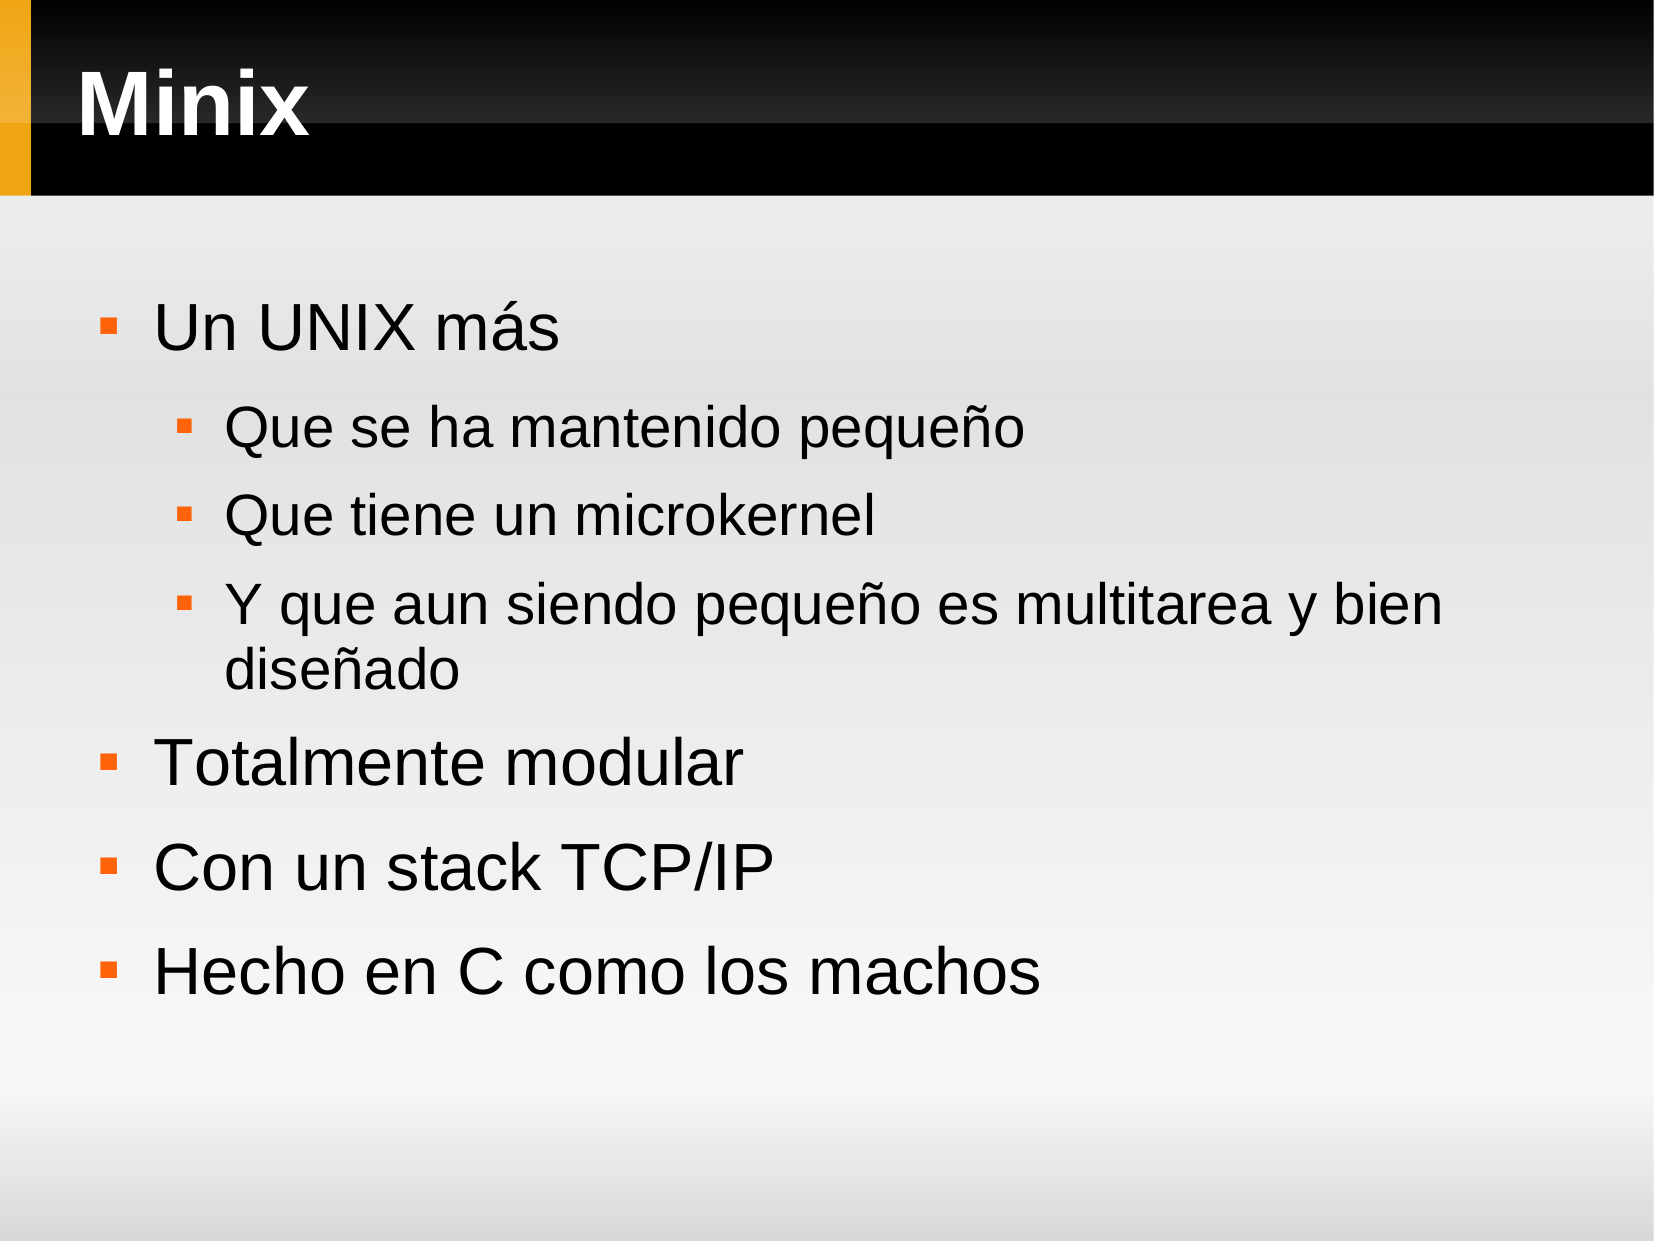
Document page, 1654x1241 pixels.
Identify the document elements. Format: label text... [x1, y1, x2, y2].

list Un UNIX más Que se ha mantenido pequeño Que tiene un microkernel Y que aun siendo pequeño es multitarea y bien diseñado Totalmente modular Con un stack TCP/IP Hecho en C como los machos [82, 290, 1571, 1104]
picture [0, 0, 1654, 1241]
title Minix [76, 0, 1565, 208]
